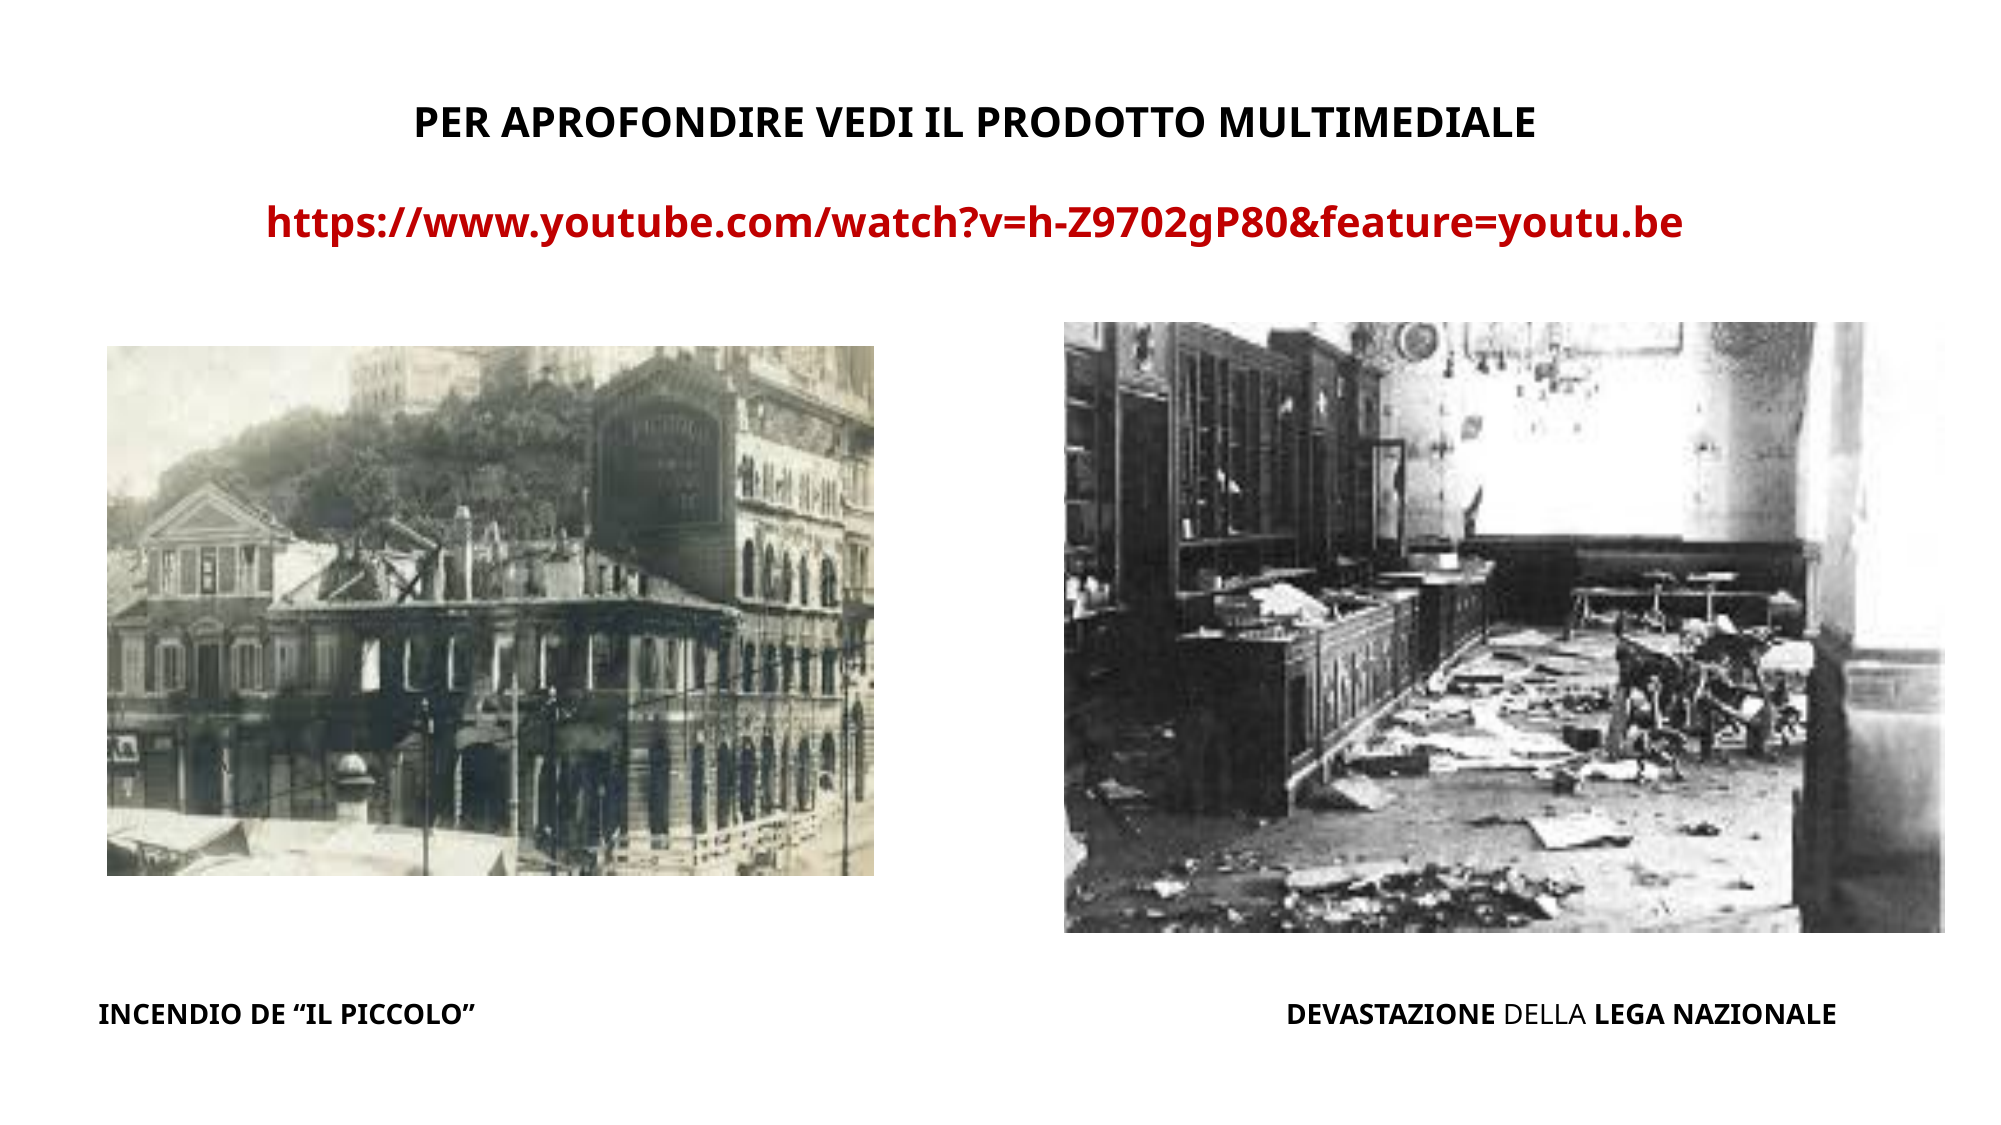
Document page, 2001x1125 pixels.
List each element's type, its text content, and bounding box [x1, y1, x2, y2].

text_box INCENDIO DE “IL PICCOLO” [55, 984, 519, 1052]
picture [107, 346, 874, 876]
text_box DEVASTAZIONE DELLA LEGA NAZIONALE [1178, 984, 1945, 1052]
text_box PER APROFONDIRE VEDI IL PRODOTTO MULTIMEDIALE https://www.youtube.com/watch?v=h-Z9702gP80&feature=youtu.be [30, 88, 1921, 256]
picture [1064, 322, 1945, 933]
